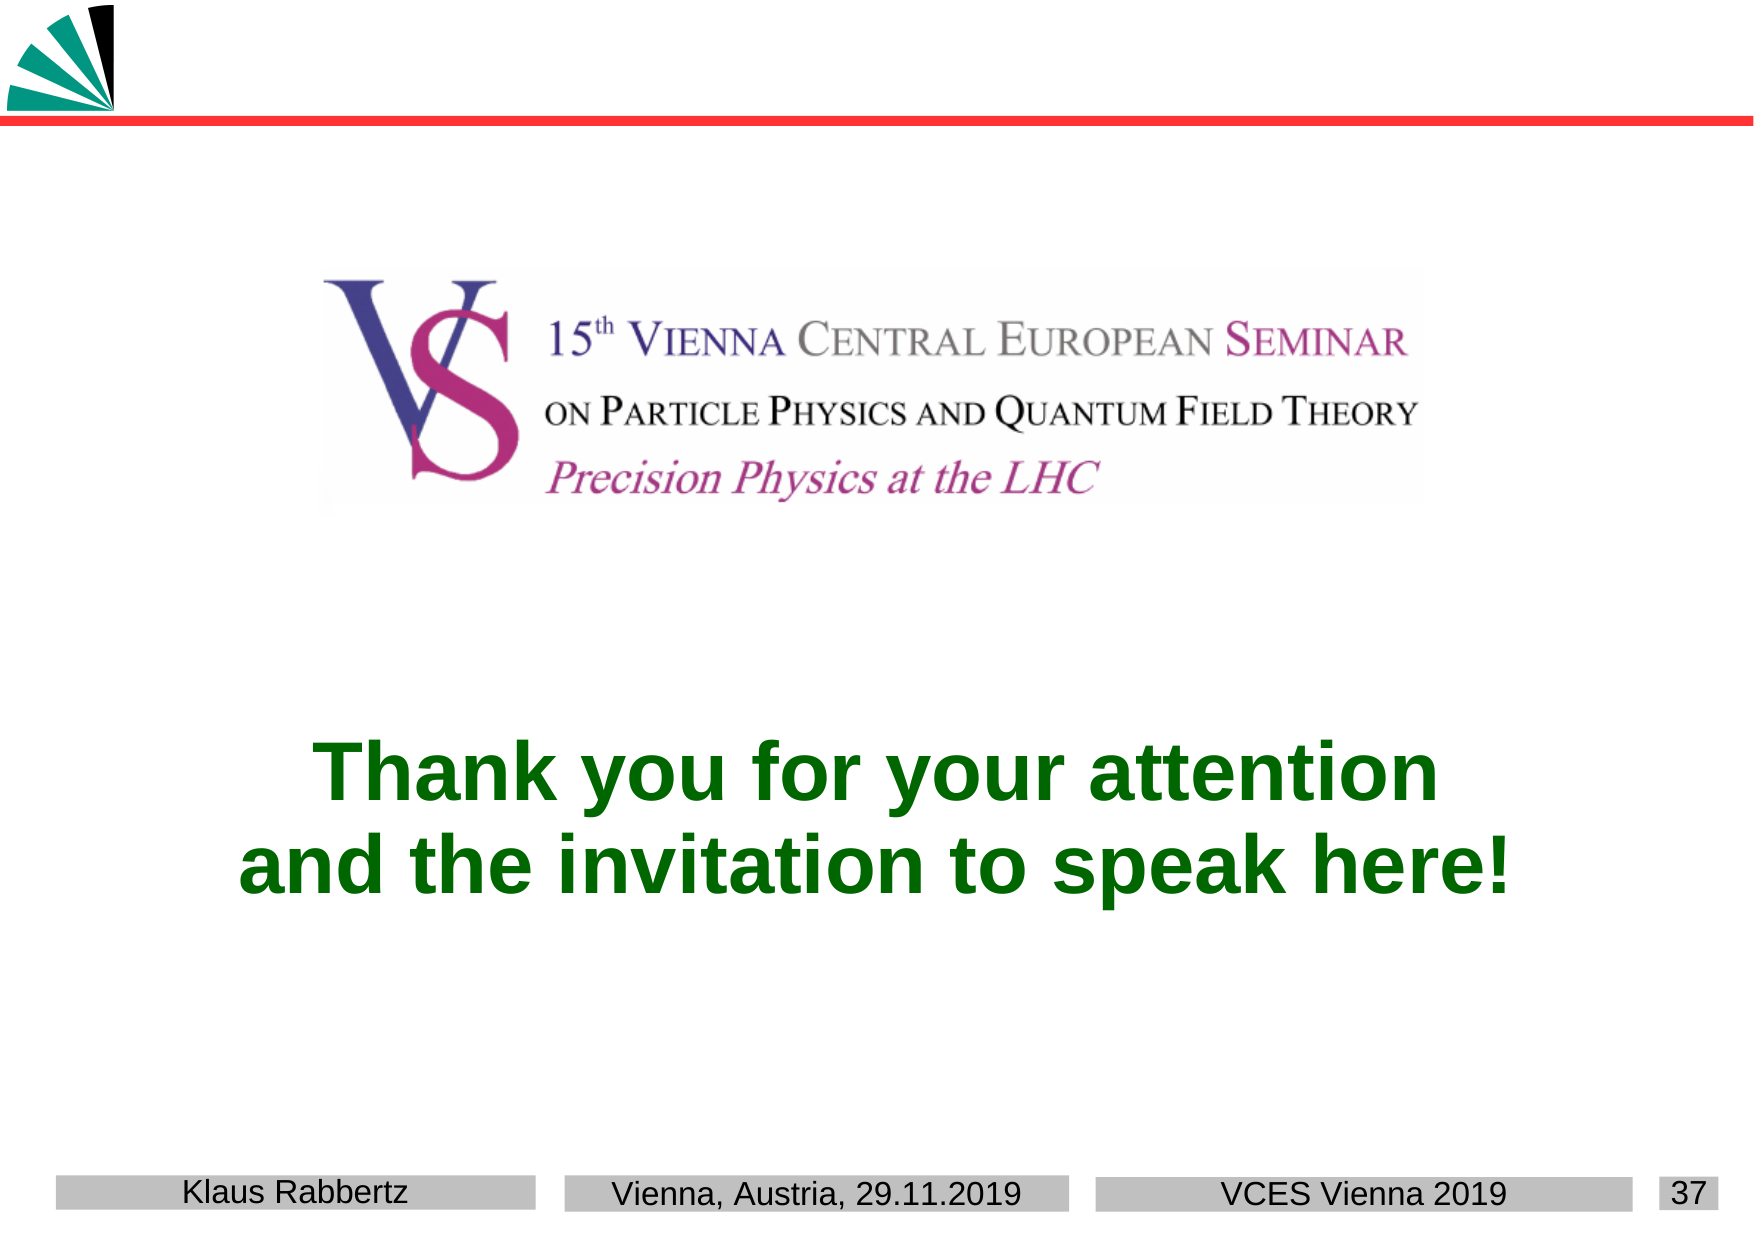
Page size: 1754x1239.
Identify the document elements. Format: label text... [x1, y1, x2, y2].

text_box Thank you for your attention and the invitation to speak here! [226, 719, 1527, 918]
picture [7, 5, 114, 112]
picture [318, 268, 1435, 517]
